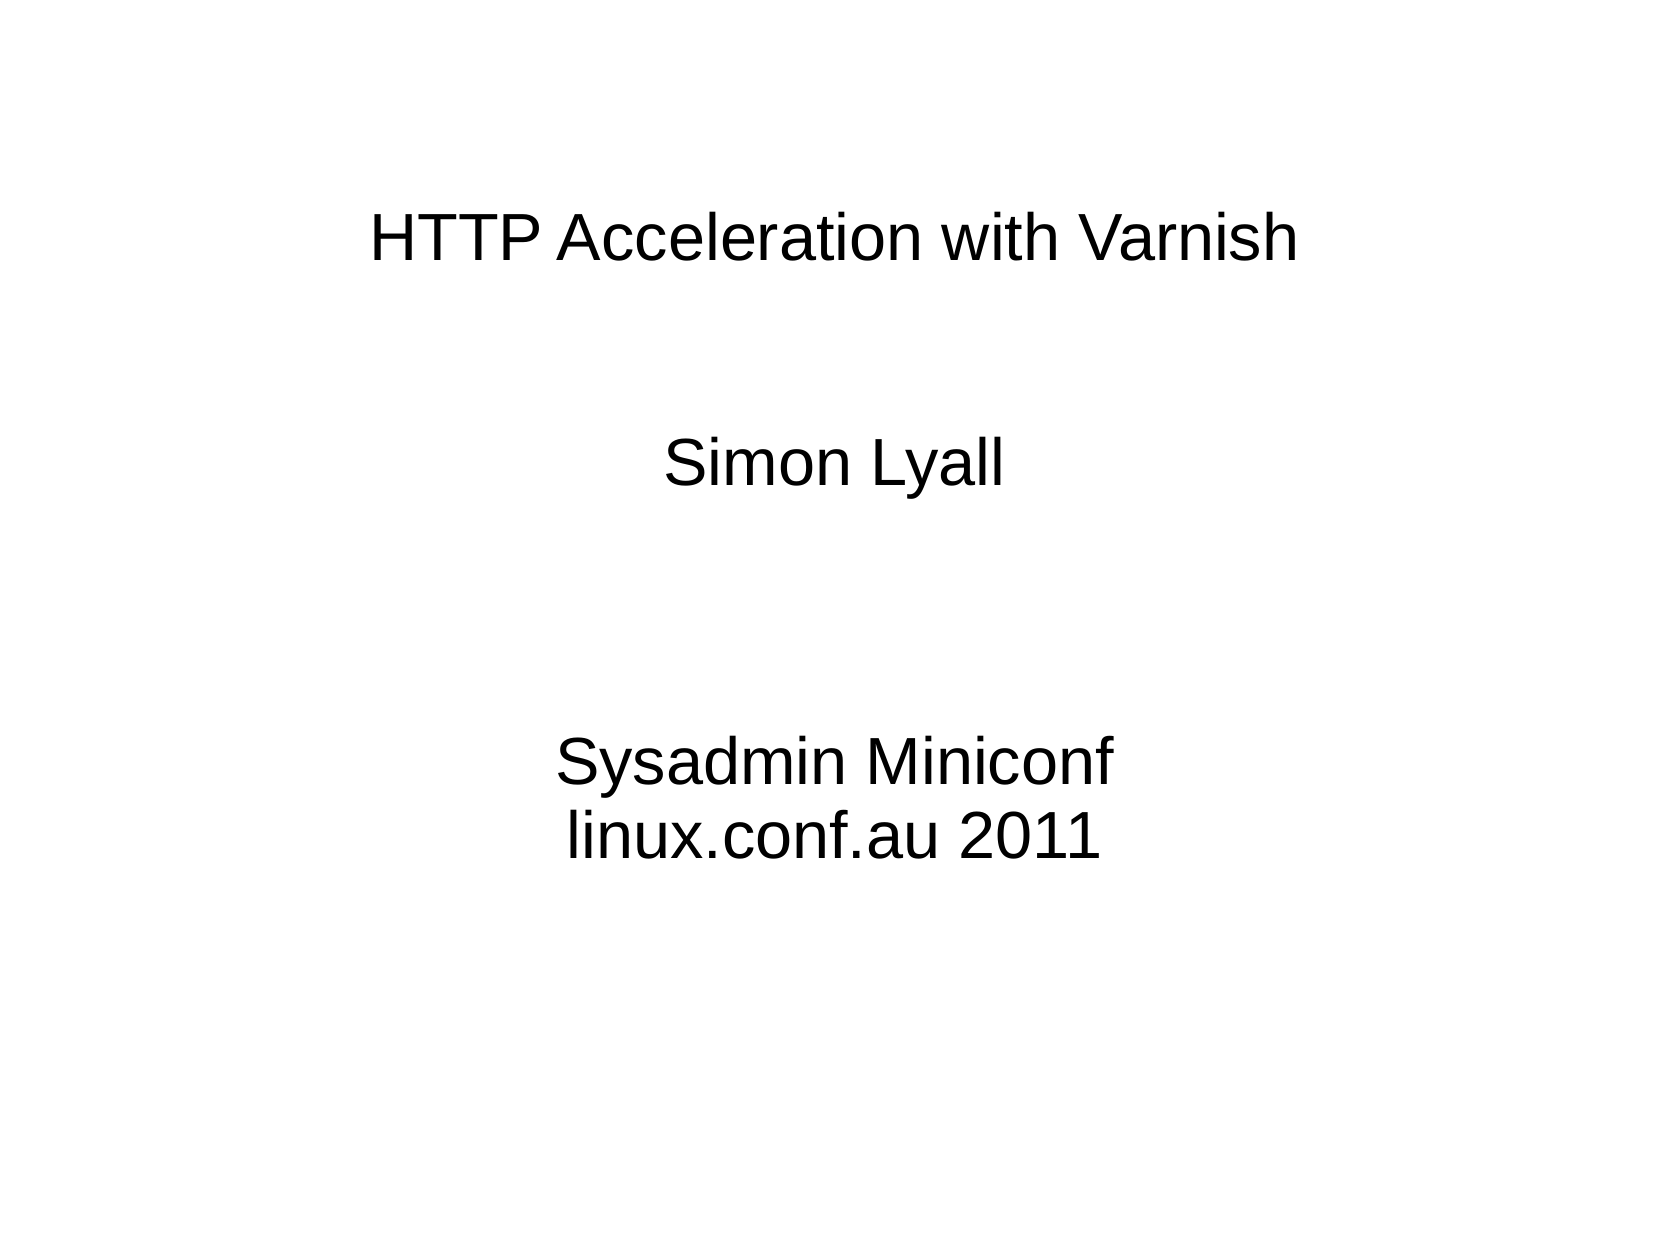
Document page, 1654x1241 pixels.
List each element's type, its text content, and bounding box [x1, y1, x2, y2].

text_box HTTP Acceleration with Varnish Simon Lyall Sysadmin Miniconf linux.conf.au 2011 [354, 118, 1321, 964]
